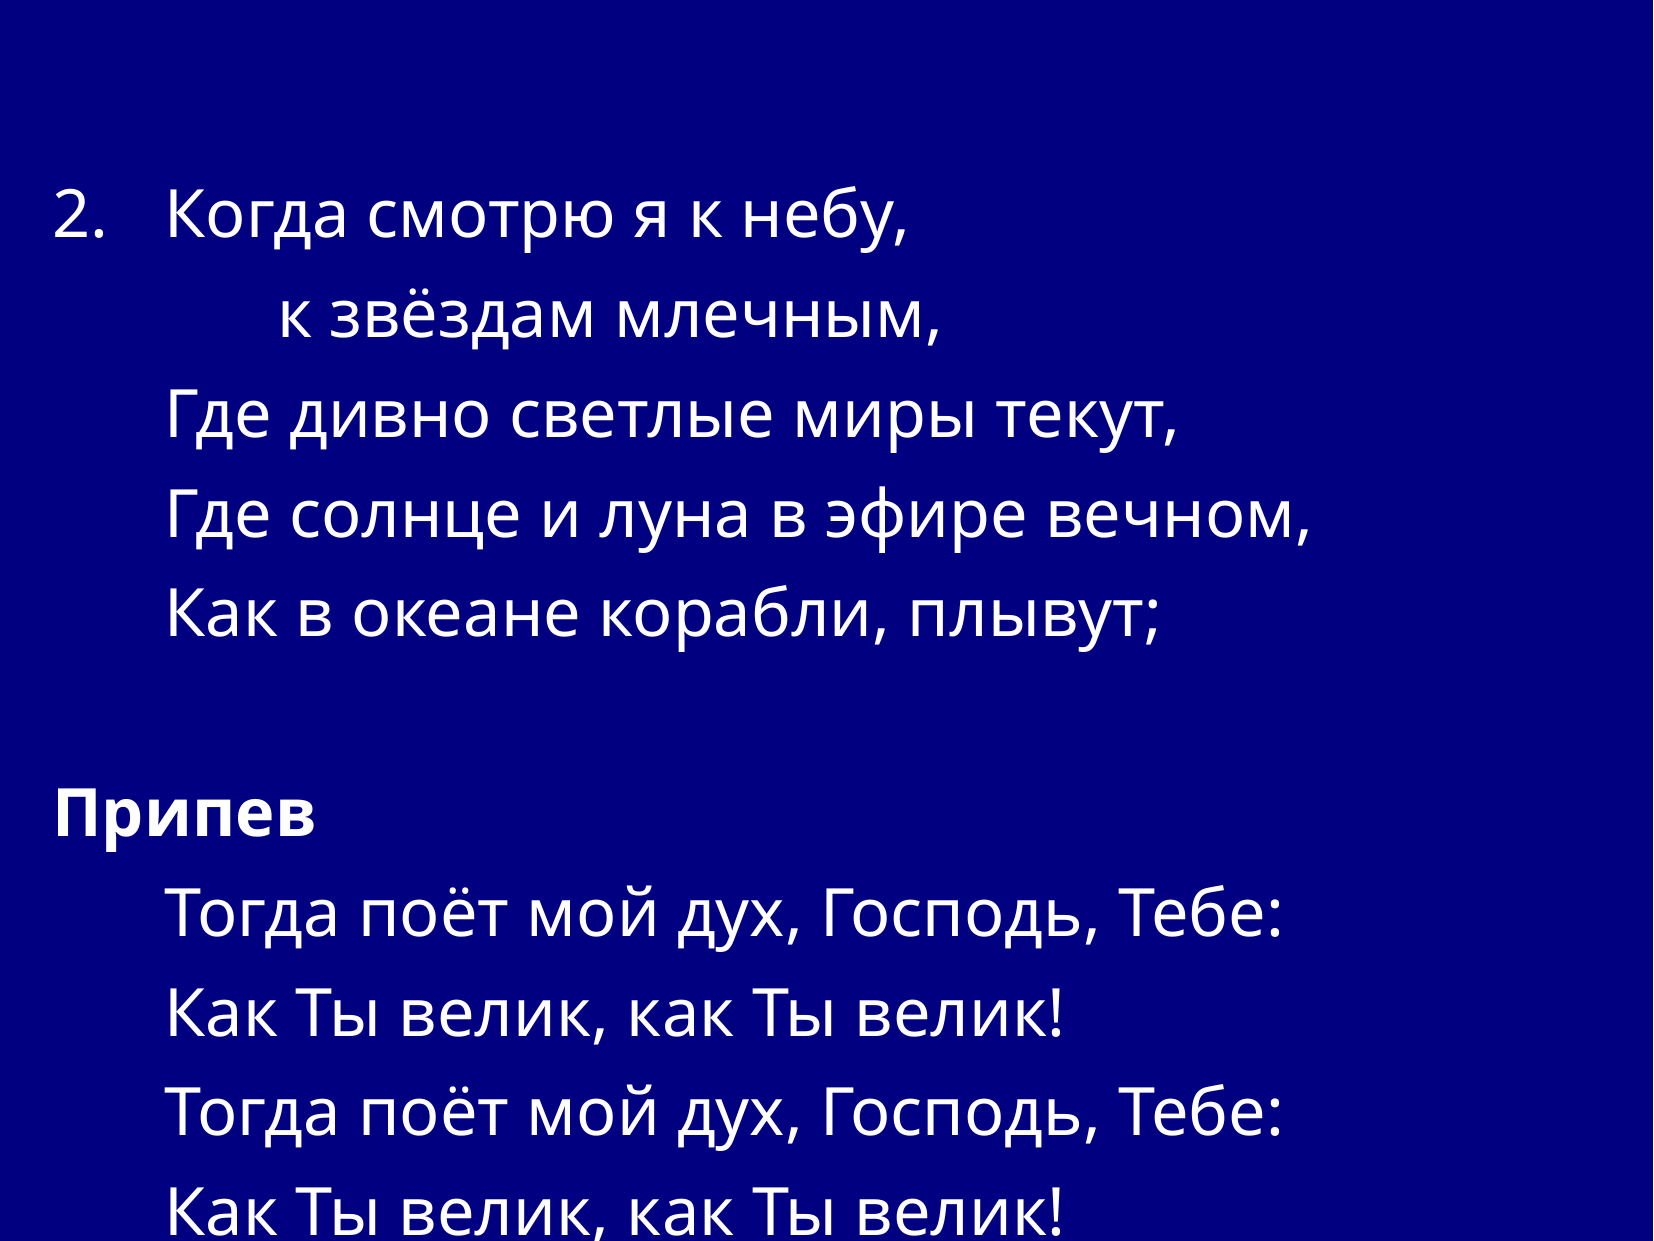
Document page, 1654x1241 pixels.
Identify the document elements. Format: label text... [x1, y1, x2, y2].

text_box 2. Когда смотрю я к небу, к звёздам млечным, Где дивно светлые миры текут, Где солнце и луна в эфире вечном, Как в океане корабли, плывут; Припев Тогда поёт мой дух, Господь, Тебе: Как Ты велик, как Ты велик! Тогда поёт мой дух, Господь, Тебе: Как Ты велик, как Ты велик! [37, 150, 1653, 1163]
